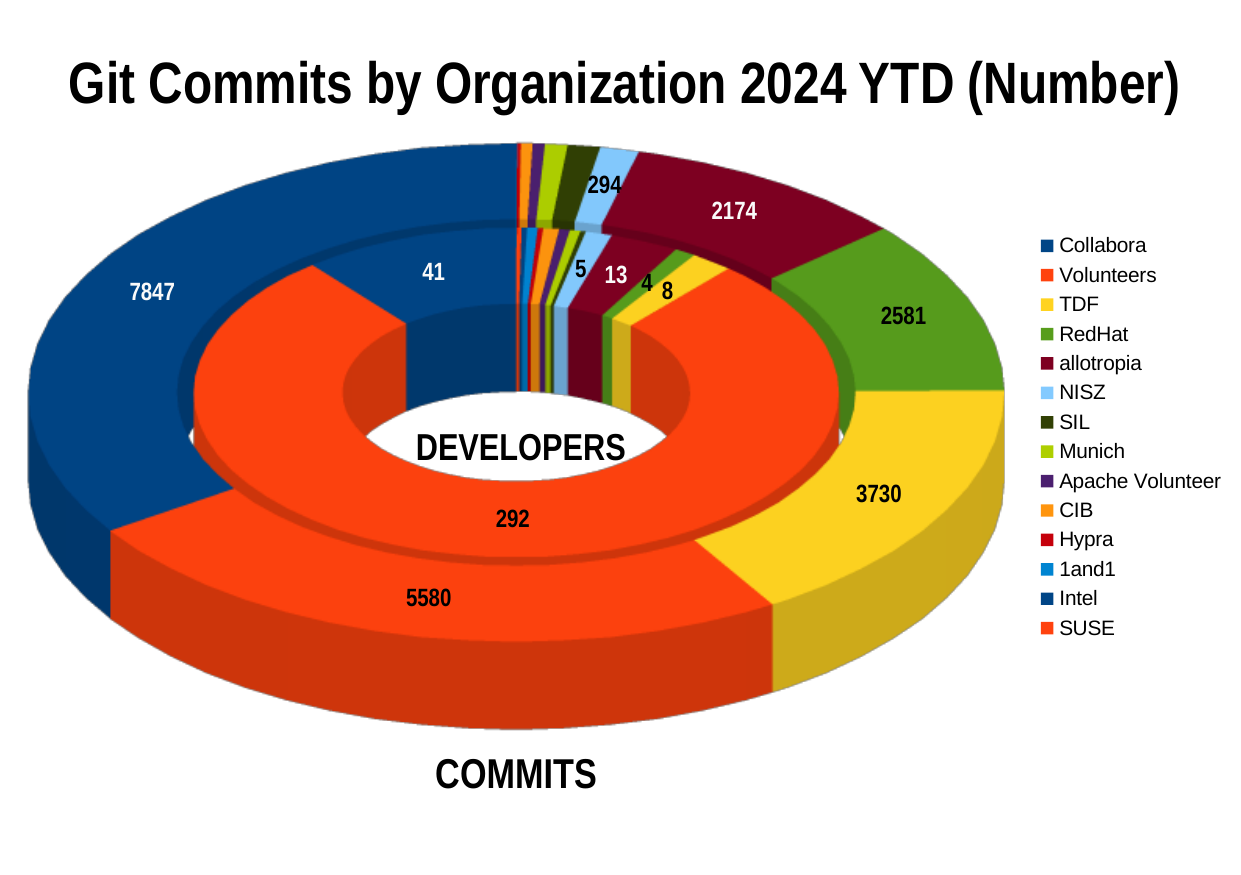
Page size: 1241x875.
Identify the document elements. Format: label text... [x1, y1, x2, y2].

text_box COMMITS [420, 742, 612, 797]
picture [0, 0, 1241, 874]
text_box DEVELOPERS [400, 418, 641, 477]
text_box Git Commits by Organization 2024 YTD (Number) [54, 41, 1196, 111]
